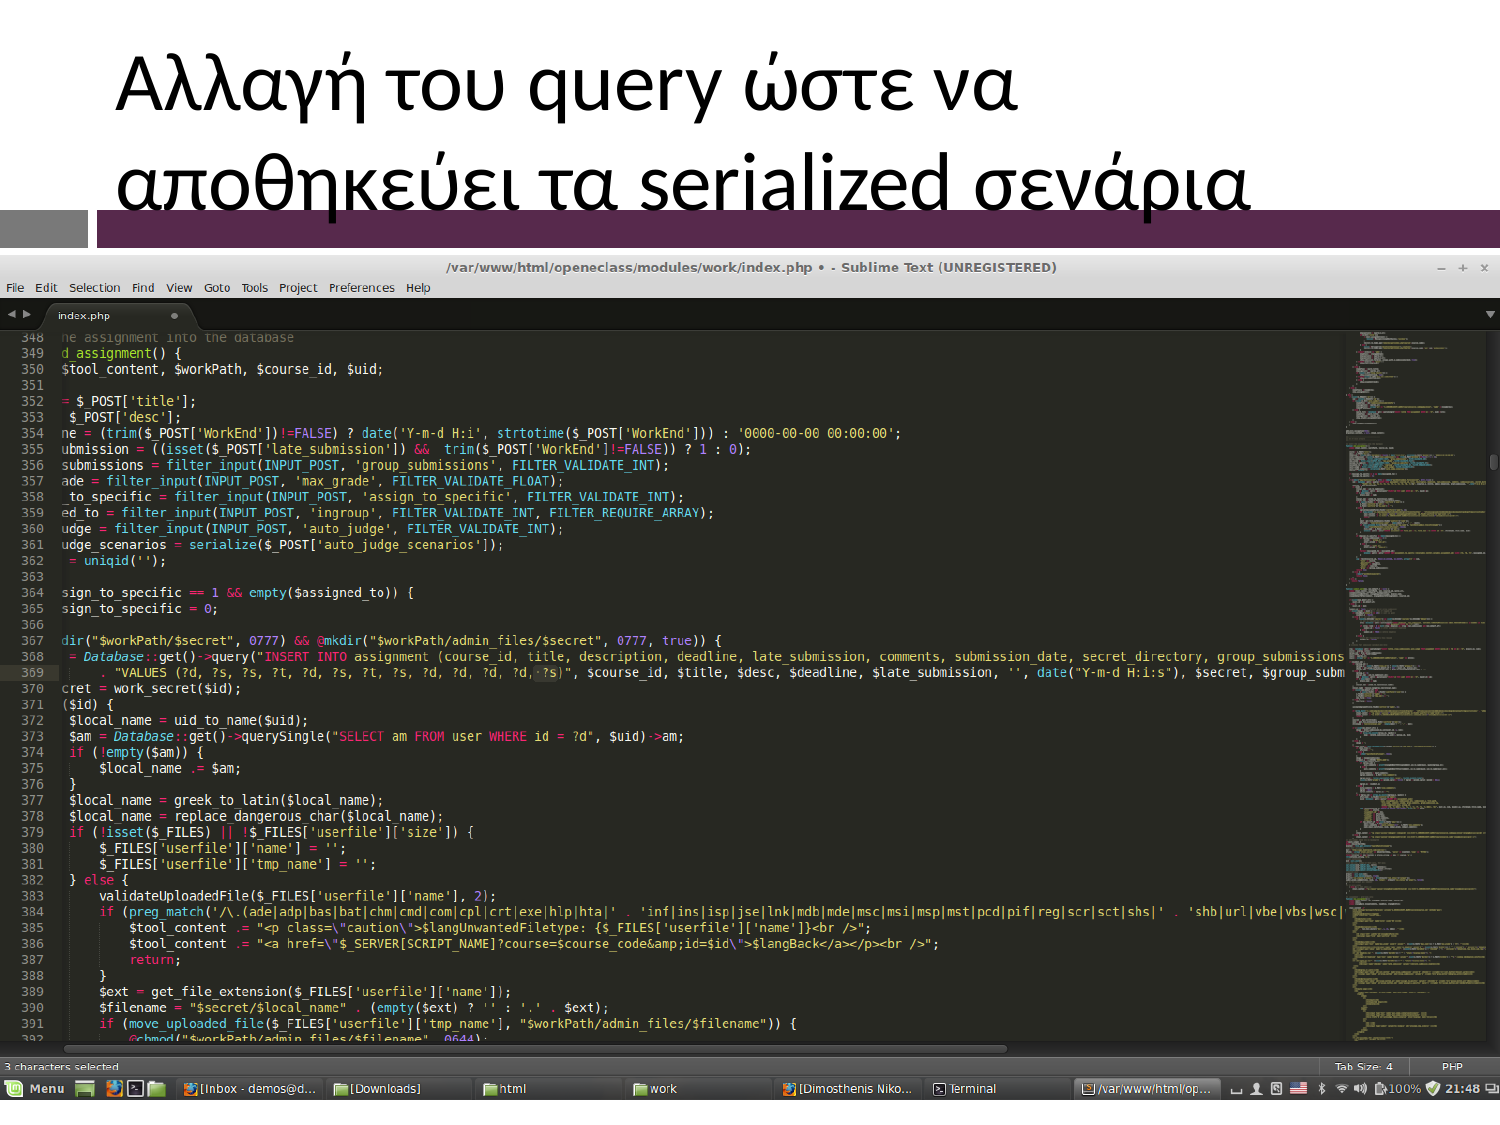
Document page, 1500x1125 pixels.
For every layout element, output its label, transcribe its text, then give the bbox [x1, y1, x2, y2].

title Αλλαγή του query ώστε να αποθηκεύει τα serialized σενάρια [100, 19, 1438, 182]
picture [0, 255, 1500, 1100]
